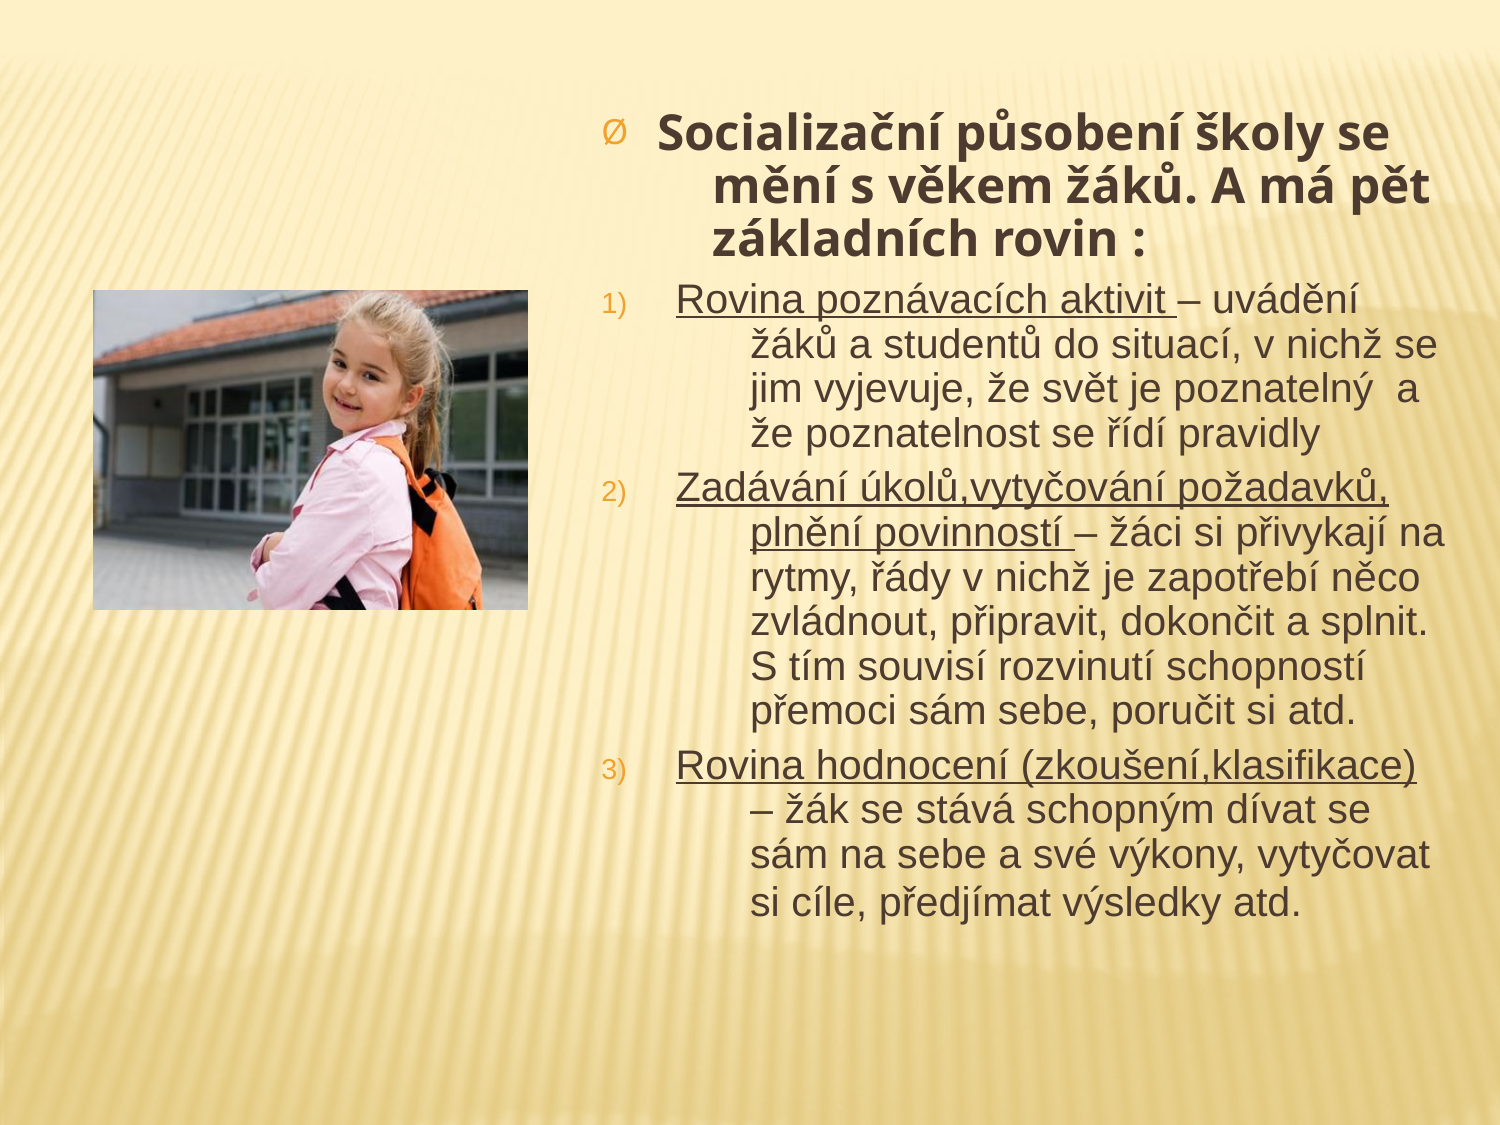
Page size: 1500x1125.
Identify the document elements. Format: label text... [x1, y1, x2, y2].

picture [93, 290, 528, 610]
list Socializační působení školy se mění s věkem žáků. A má pět základních rovin : Rovina poznávacích aktivit – uvádění žáků a studentů do situací, v nichž se jim vyjevuje, že svět je poznatelný a že poznatelnost se řídí pravidly Zadávání úkolů,vytyčování požadavků, plnění povinností – žáci si přivykají na rytmy, řády v nichž je zapotřebí něco zvládnout, připravit, dokončit a splnit. S tím souvisí rozvinutí schopností přemoci sám sebe, poručit si atd. Rovina hodnocení (zkoušení,klasifikace) – žák se stává schopným dívat se sám na sebe a své výkony, vytyčovat si cíle, předjímat výsledky atd. [586, 99, 1463, 950]
